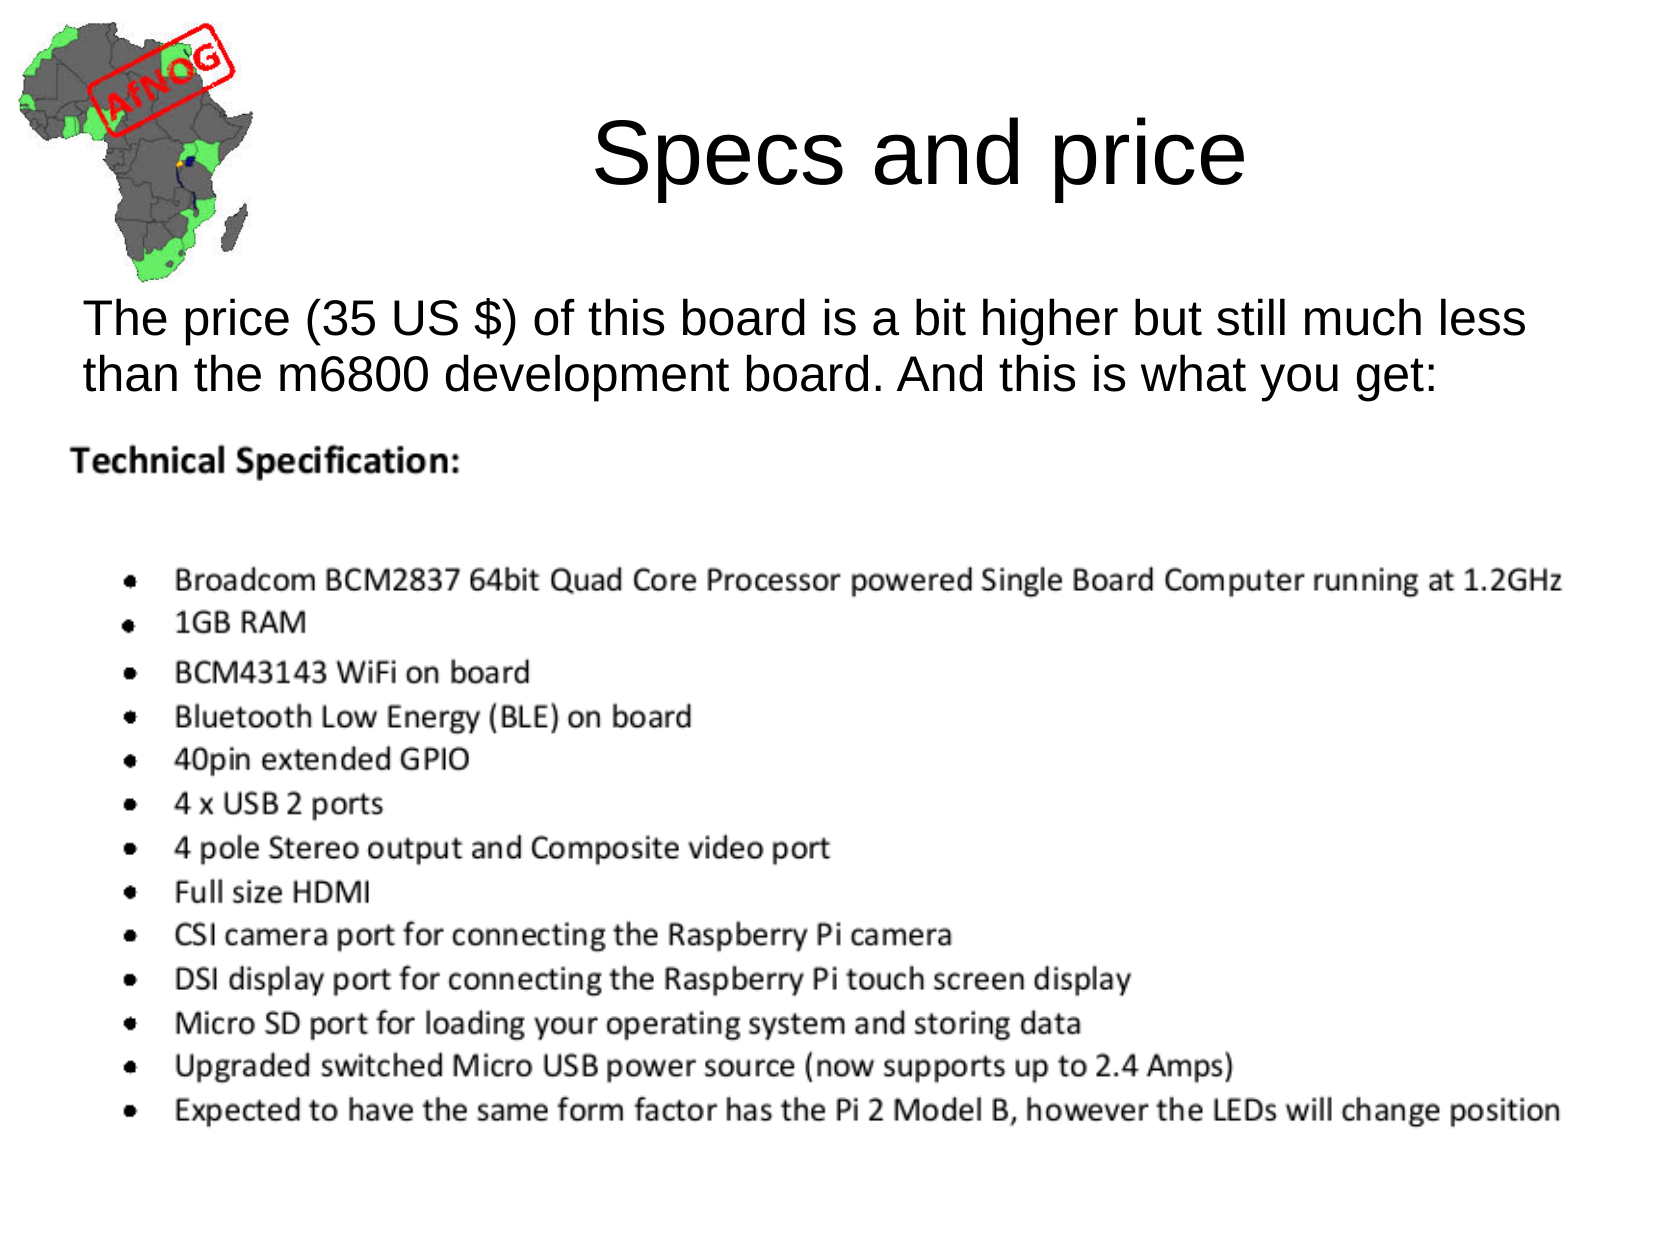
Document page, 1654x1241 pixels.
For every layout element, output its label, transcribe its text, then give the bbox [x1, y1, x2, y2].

picture [30, 404, 1615, 1202]
title Specs and price [270, 49, 1571, 257]
picture [9, 0, 259, 291]
list The price (35 US $) of this board is a bit higher but still much less than the m6800 development board. And this is what you get: [82, 290, 1571, 404]
